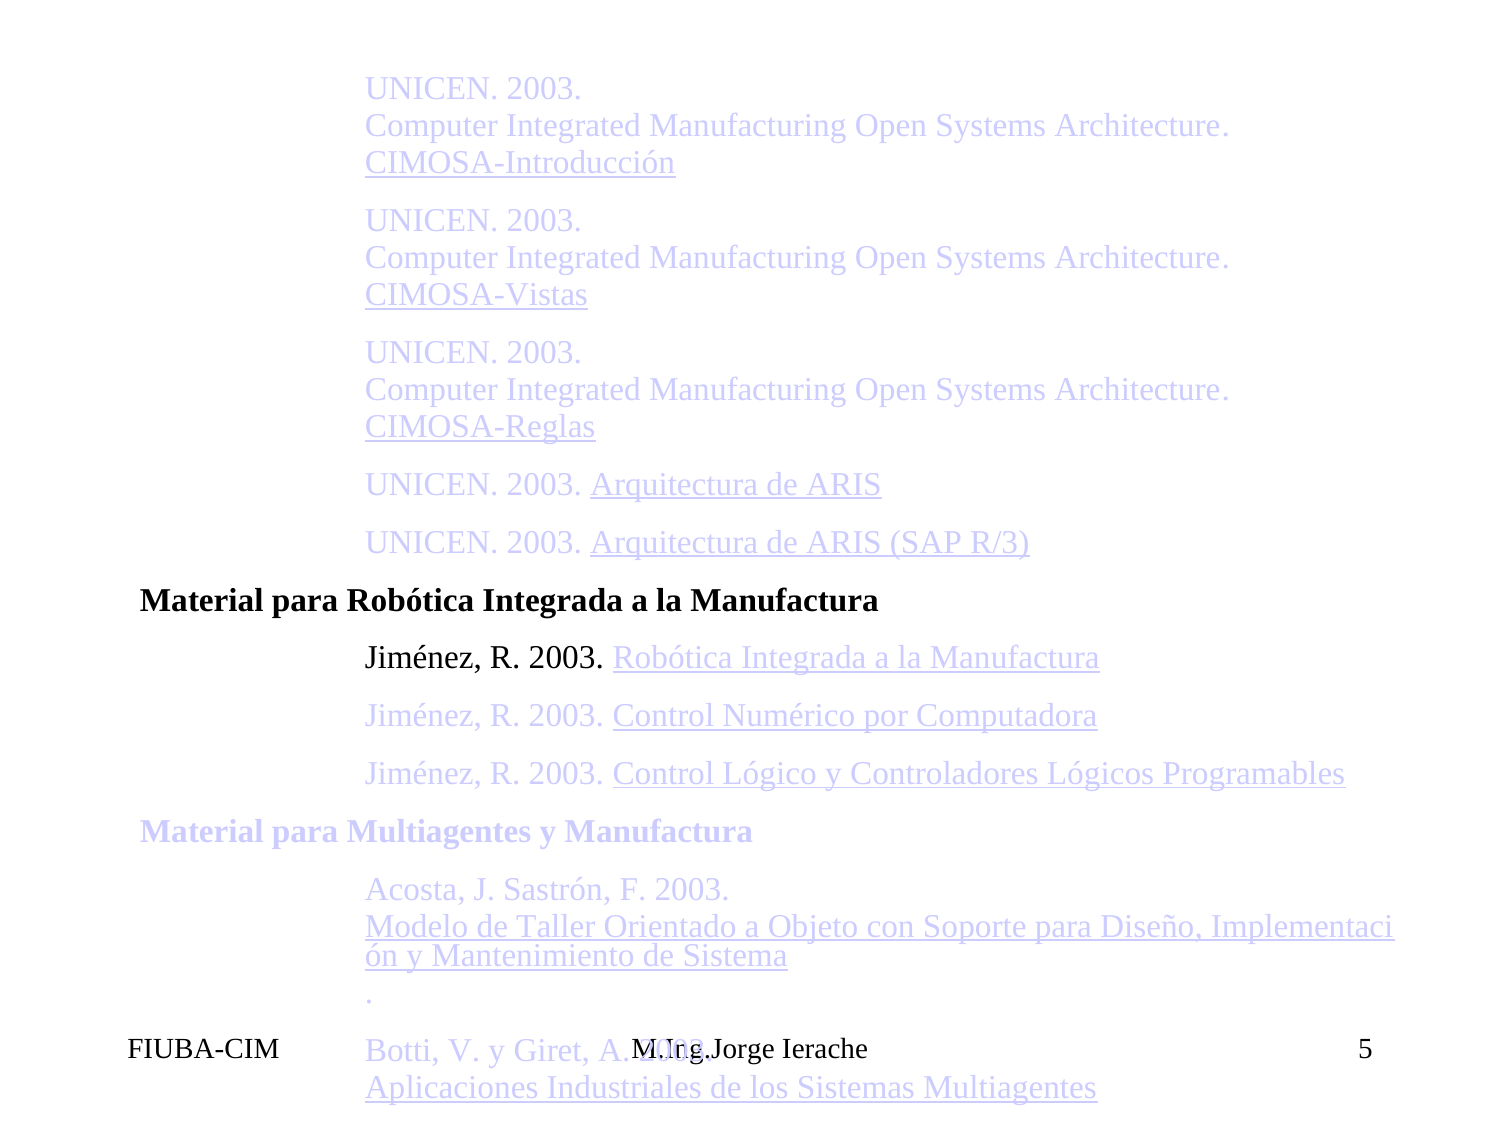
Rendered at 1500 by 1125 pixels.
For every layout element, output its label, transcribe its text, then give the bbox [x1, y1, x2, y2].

text_box UNICEN. 2003. Computer Integrated Manufacturing Open Systems Architecture. CIMOSA-Introducción UNICEN. 2003. Computer Integrated Manufacturing Open Systems Architecture. CIMOSA-Vistas UNICEN. 2003. Computer Integrated Manufacturing Open Systems Architecture. CIMOSA-Reglas UNICEN. 2003. Arquitectura de ARIS UNICEN. 2003. Arquitectura de ARIS (SAP R/3) Material para Robótica Integrada a la Manufactura Jiménez, R. 2003. Robótica Integrada a la Manufactura Jiménez, R. 2003. Control Numérico por Computadora Jiménez, R. 2003. Control Lógico y Controladores Lógicos Programables Material para Multiagentes y Manufactura Acosta, J. Sastrón, F. 2003. Modelo de Taller Orientado a Objeto con Soporte para Diseño, Implementación y Mantenimiento de Sistema. Botti, V. y Giret, A. 2003. Aplicaciones Industriales de los Sistemas Multiagentes [124, 62, 1425, 1125]
